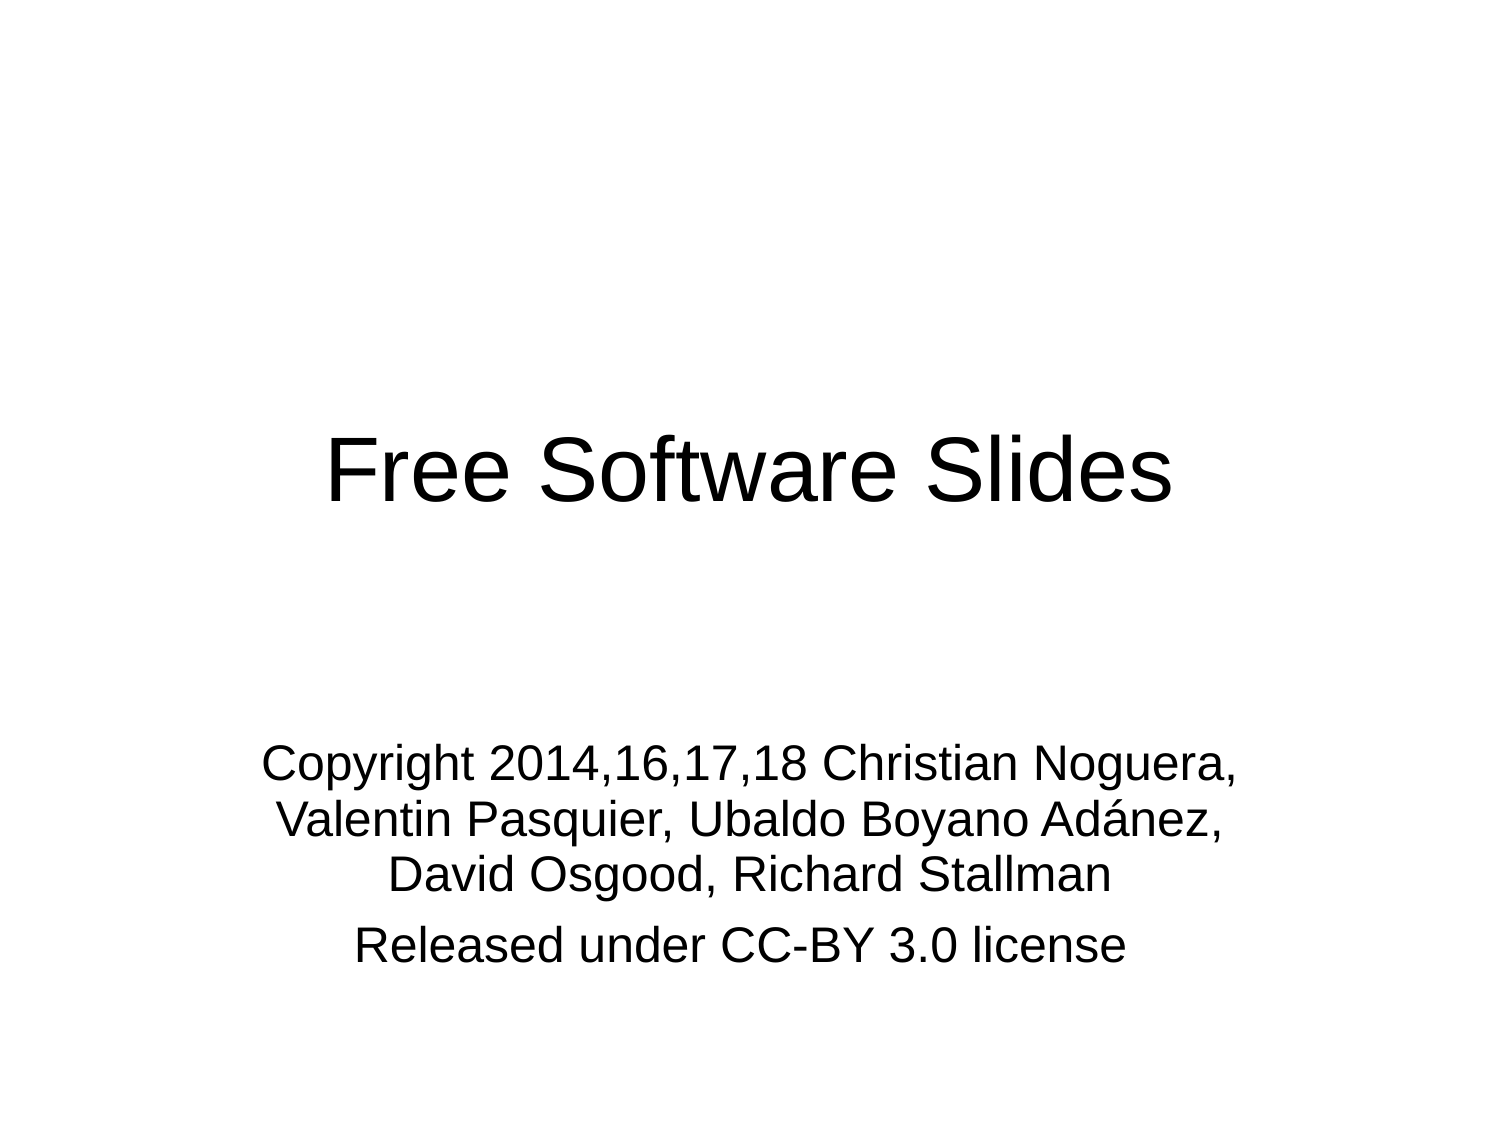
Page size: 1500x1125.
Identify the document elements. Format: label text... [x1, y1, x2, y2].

title Free Software Slides [112, 349, 1388, 591]
subtitle Copyright 2014,16,17,18 Christian Noguera, Valentin Pasquier, Ubaldo Boyano Adánez, David Osgood, Richard Stallman Released under CC-BY 3.0 license [225, 584, 1276, 978]
